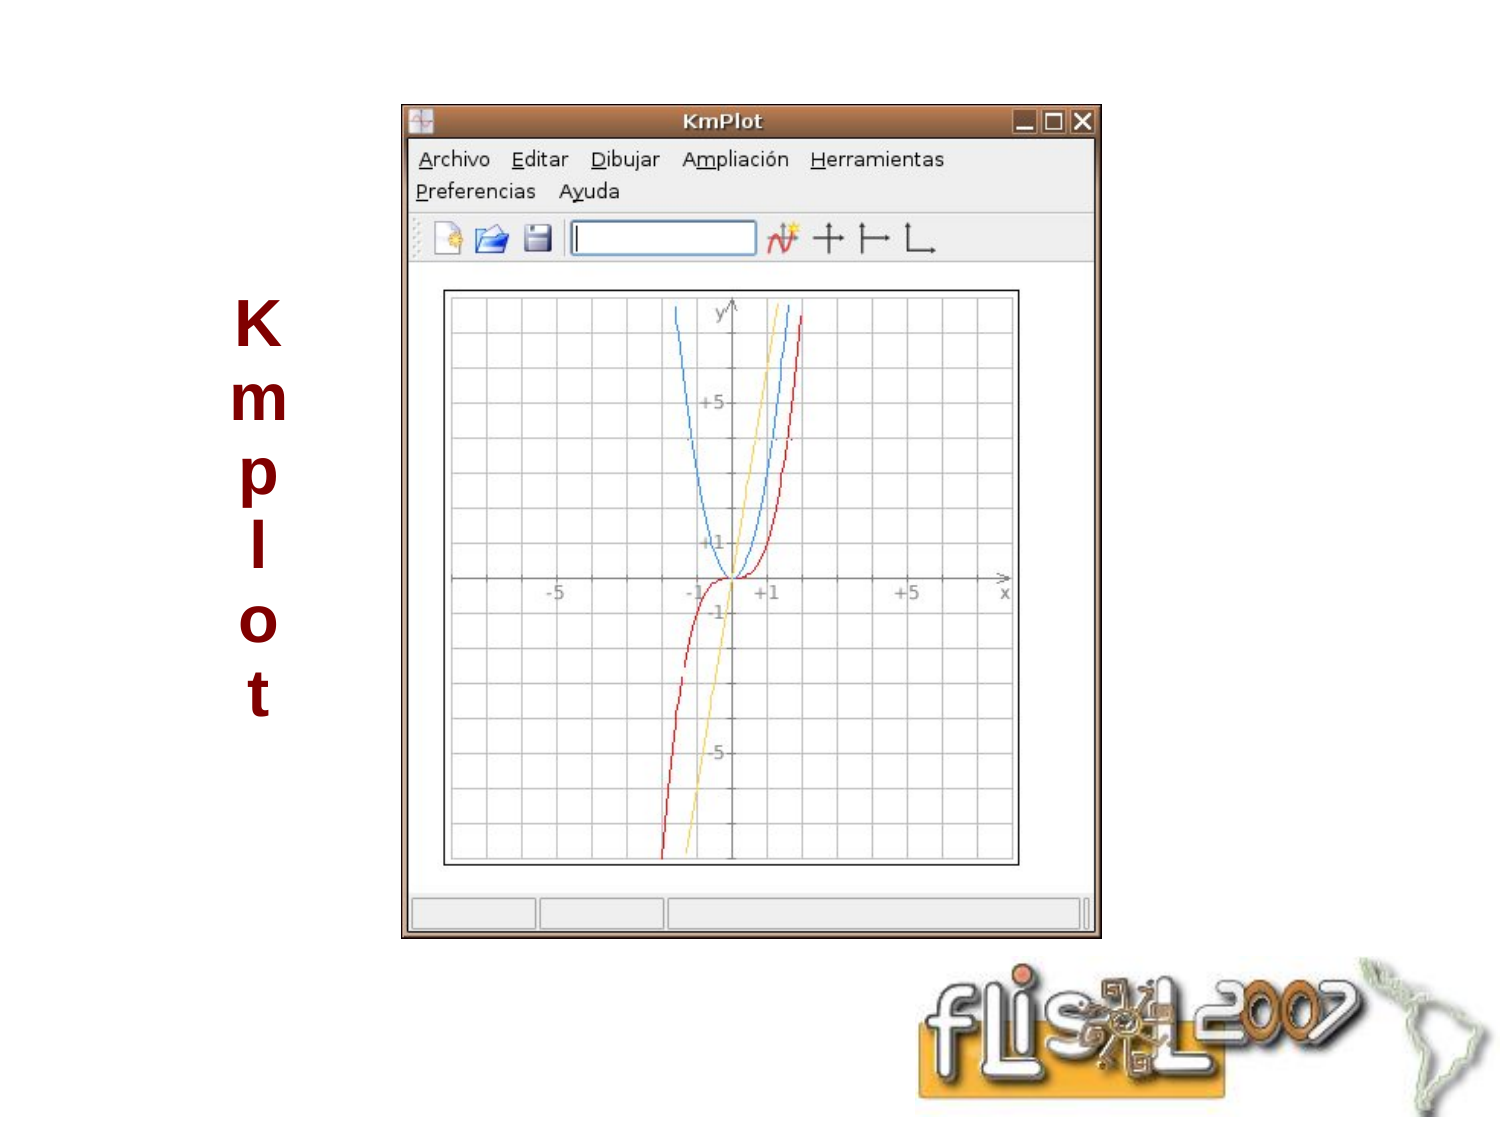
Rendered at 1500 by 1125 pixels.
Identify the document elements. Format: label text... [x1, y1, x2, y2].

picture [915, 956, 1500, 1117]
text_box K m p l o t [229, 288, 289, 732]
picture [401, 104, 1102, 939]
